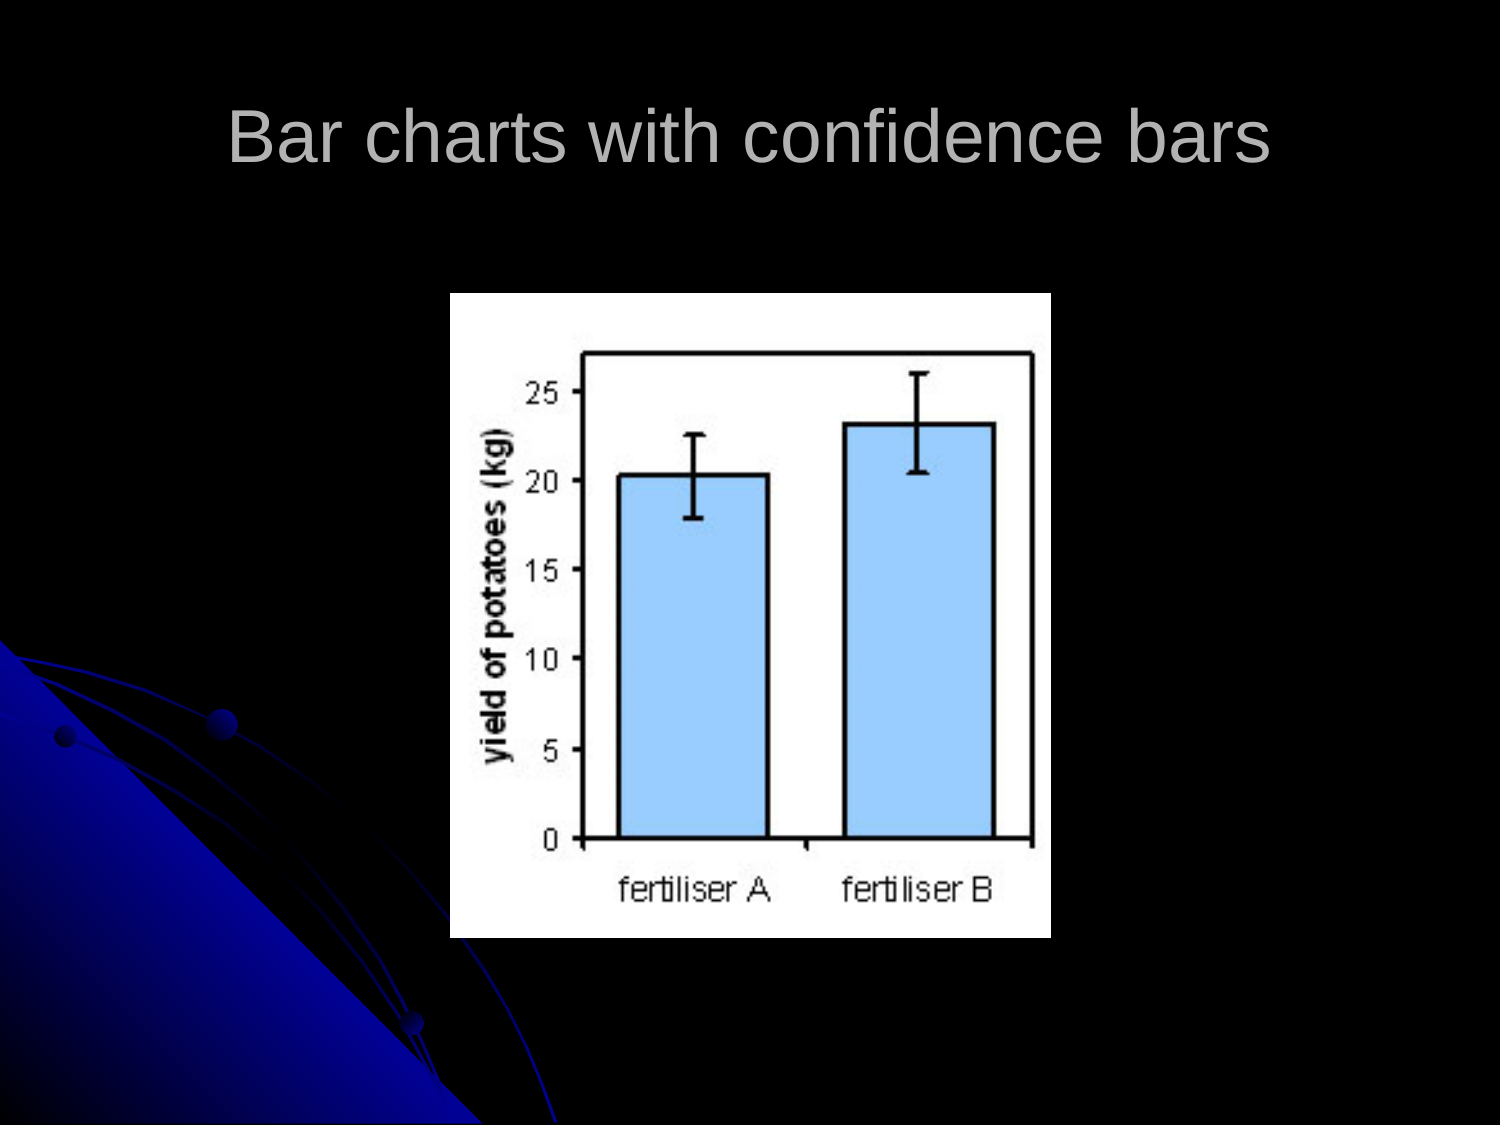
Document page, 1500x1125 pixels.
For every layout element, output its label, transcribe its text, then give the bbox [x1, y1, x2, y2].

picture [450, 293, 1051, 938]
title Bar charts with confidence bars [75, 45, 1426, 233]
